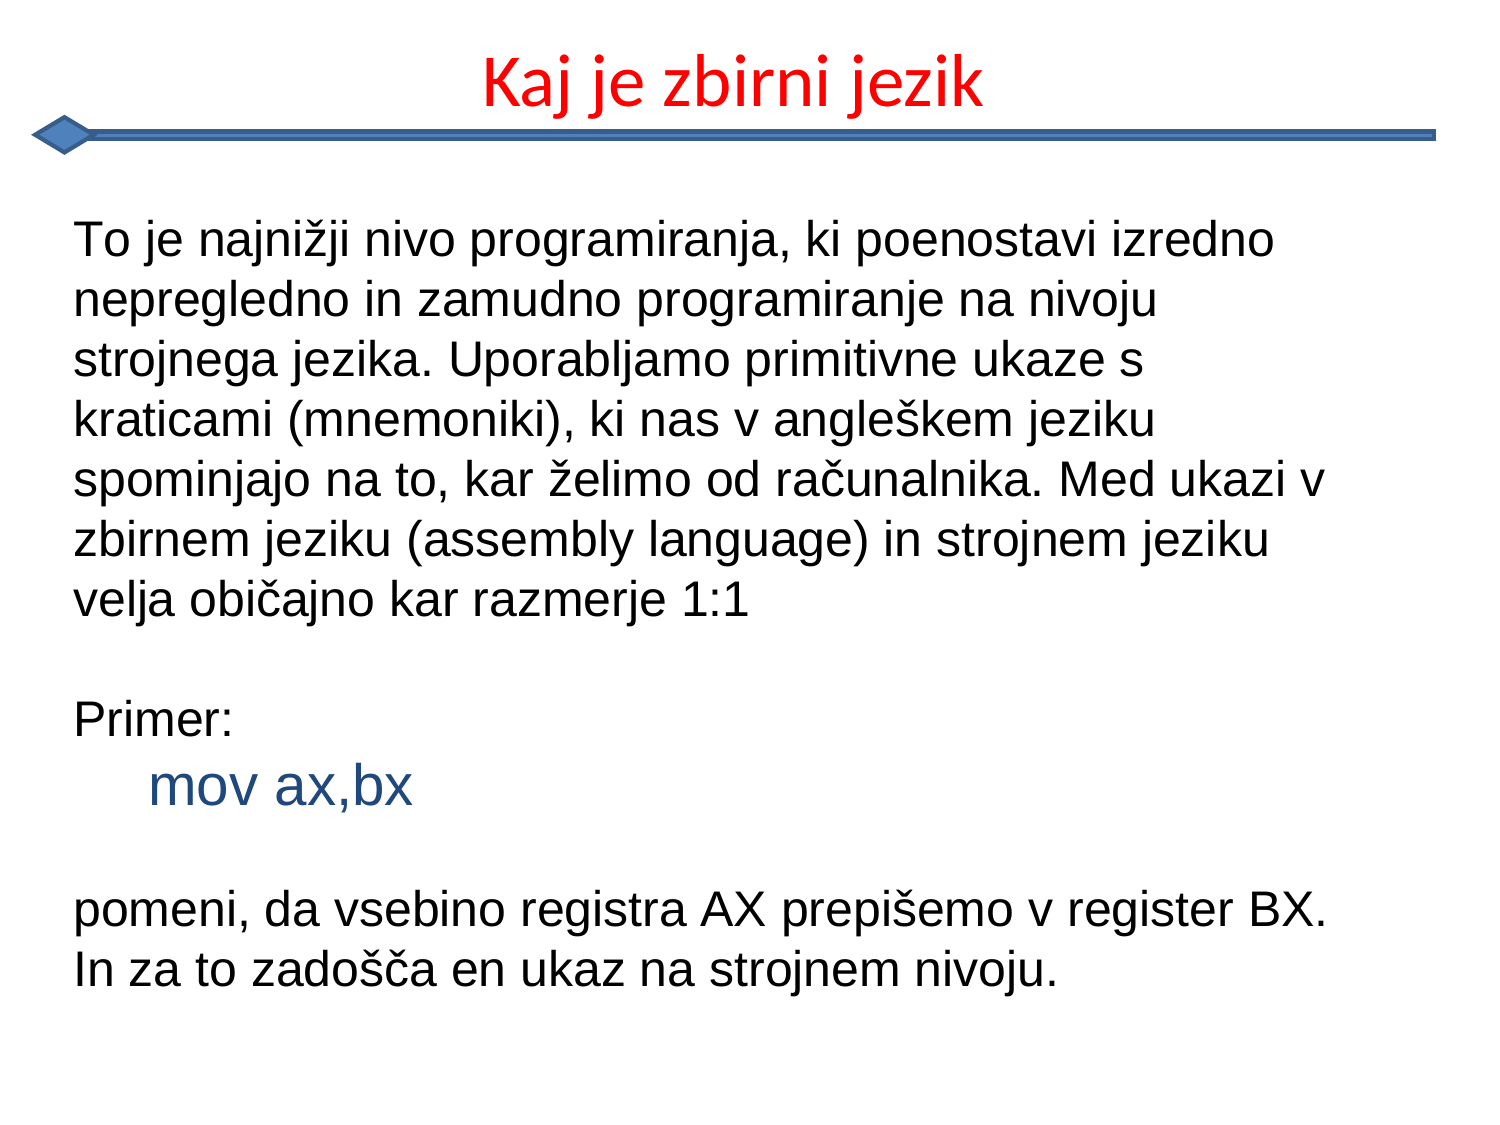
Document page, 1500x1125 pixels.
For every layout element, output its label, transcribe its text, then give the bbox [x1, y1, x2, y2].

title Kaj je zbirni jezik [58, 0, 1409, 153]
text_box To je najnižji nivo programiranja, ki poenostavi izredno nepregledno in zamudno programiranje na nivoju strojnega jezika. Uporabljamo primitivne ukaze s kraticami (mnemoniki), ki nas v angleškem jeziku spominjajo na to, kar želimo od računalnika. Med ukazi v zbirnem jeziku (assembly language) in strojnem jeziku velja običajno kar razmerje 1:1 Primer: mov ax,bx pomeni, da vsebino registra AX prepišemo v register BX. In za to zadošča en ukaz na strojnem nivoju. [58, 199, 1360, 1065]
